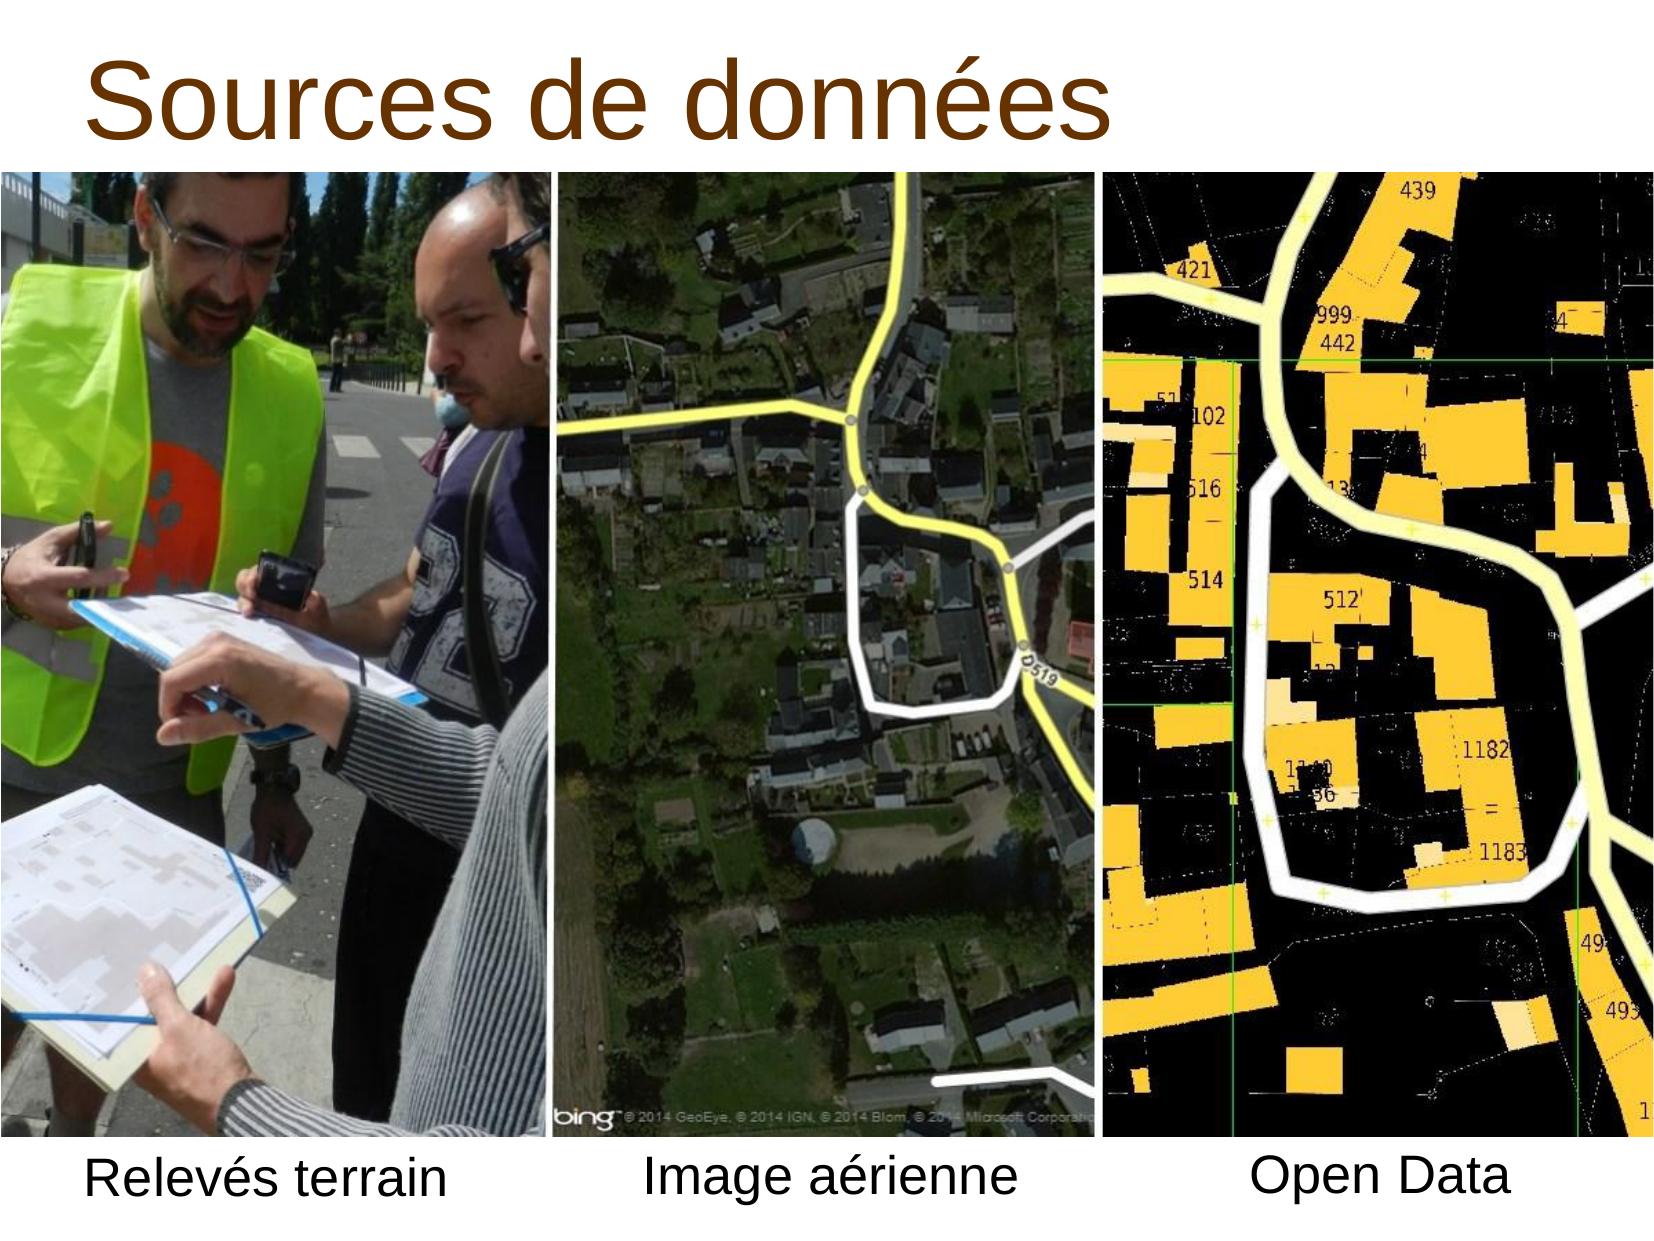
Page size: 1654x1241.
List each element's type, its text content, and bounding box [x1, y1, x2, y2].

picture [1, 172, 1654, 1137]
text_box Open Data [1234, 1137, 1537, 1227]
text_box Relevés terrain [69, 1140, 549, 1230]
title Sources de données [82, 37, 1571, 164]
text_box Image aérienne [627, 1138, 1046, 1228]
